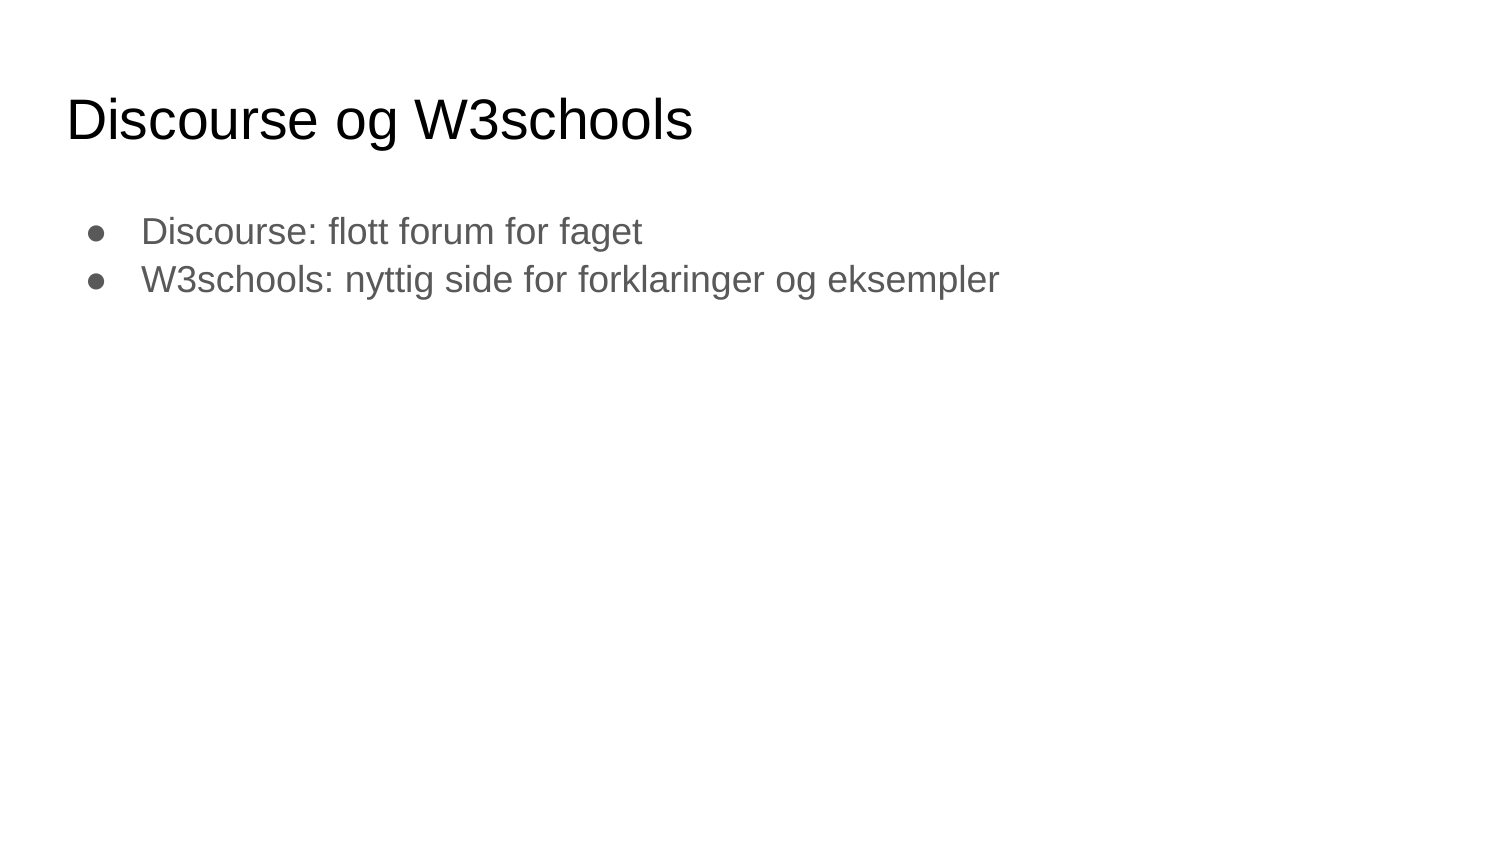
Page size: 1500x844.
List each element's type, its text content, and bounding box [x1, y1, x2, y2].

title Discourse og W3schools [51, 72, 1449, 167]
list Discourse: flott forum for faget W3schools: nyttig side for forklaringer og eksempler [51, 189, 1449, 750]
